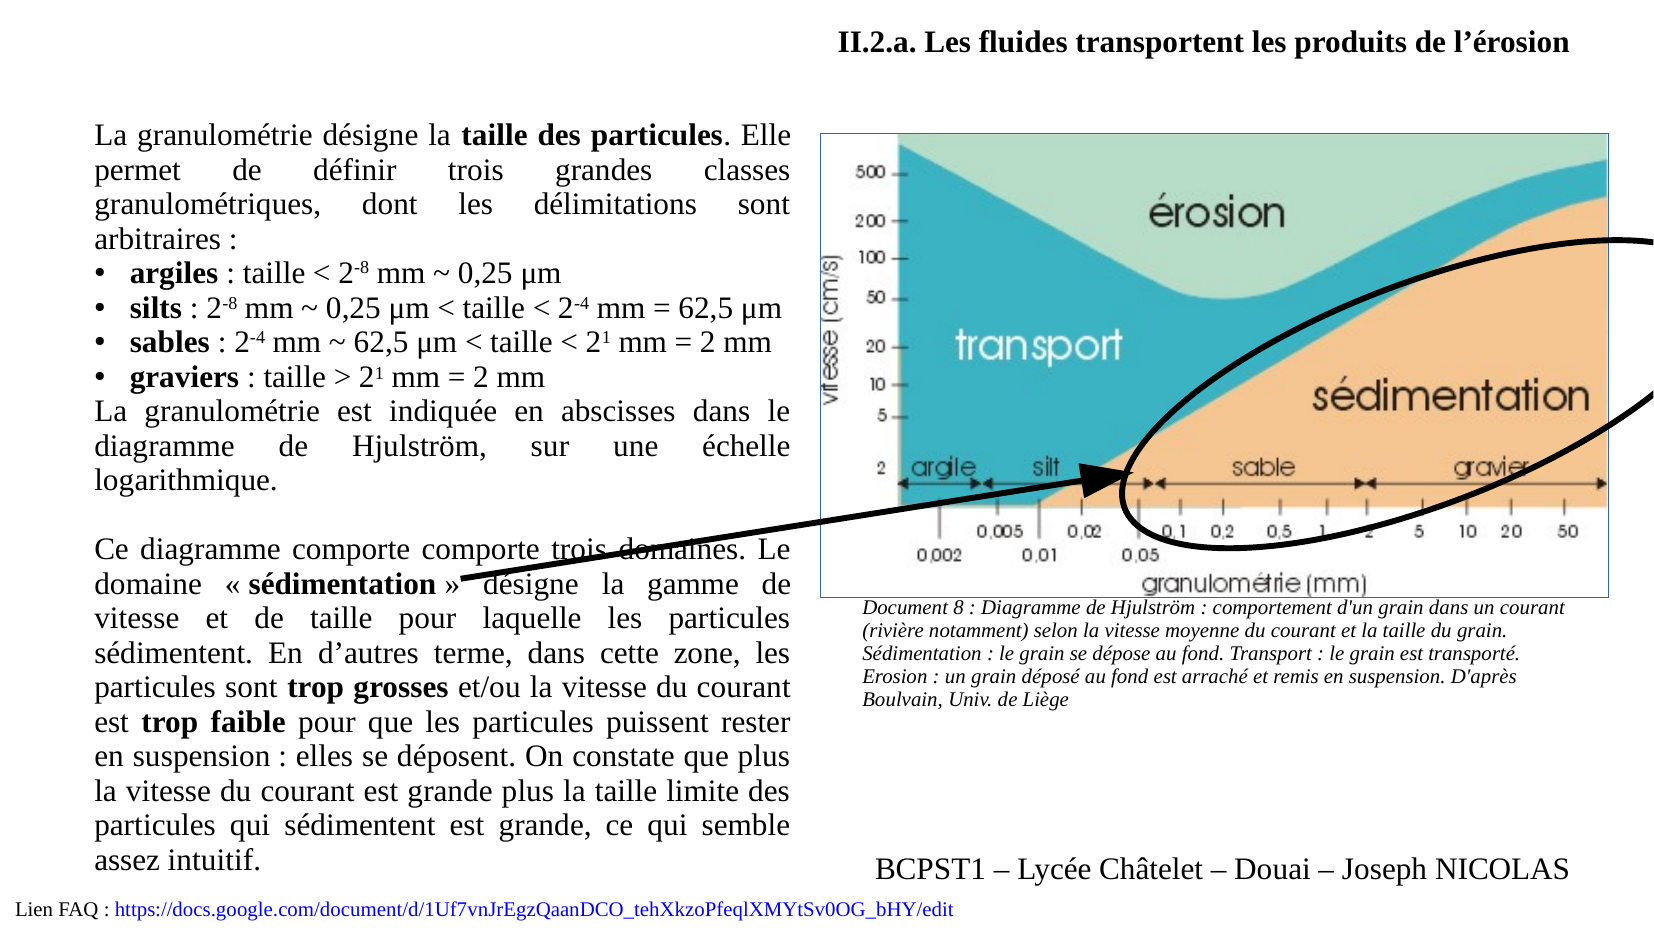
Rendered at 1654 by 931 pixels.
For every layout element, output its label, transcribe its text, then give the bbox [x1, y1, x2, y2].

text_box BCPST1 – Lycée Châtelet – Douai – Joseph NICOLAS [792, 832, 1571, 905]
picture [1126, 244, 1609, 545]
picture [820, 430, 1609, 598]
text_box Lien FAQ : https://docs.google.com/document/d/1Uf7vnJrEgzQaanDCO_tehXkzoPfeqlXMYtSv0OG_bHY/edit [0, 897, 993, 931]
text_box Document 8 : Diagramme de Hjulström : comportement d'un grain dans un courant (rivière notamment) selon la vitesse moyenne du courant et la taille du grain. Sédimentation : le grain se dépose au fond. Transport : le grain est transporté. Erosion : un grain déposé au fond est arraché et remis en suspension. D'après Boulvain, Univ. de Liège [862, 596, 1584, 733]
text_box La granulométrie désigne la taille des particules. Elle permet de définir trois grandes classes granulométriques, dont les délimitations sont arbitraires : argiles : taille < 2-8 mm ~ 0,25 μm silts : 2-8 mm ~ 0,25 μm < taille < 2-4 mm = 62,5 μm sables : 2-4 mm ~ 62,5 μm < taille < 21 mm = 2 mm graviers : taille > 21 mm = 2 mm La granulométrie est indiquée en abscisses dans le diagramme de Hjulström, sur une échelle logarithmique. Ce diagramme comporte comporte trois domaines. Le domaine « sédimentation » désigne la gamme de vitesse et de taille pour laquelle les particules sédimentent. En d’autres terme, dans cette zone, les particules sont trop grosses et/ou la vitesse du courant est trop faible pour que les particules puissent rester en suspension : elles se déposent. On constate que plus la vitesse du courant est grande plus la taille limite des particules qui sédimentent est grande, ce qui semble assez intuitif. [94, 118, 792, 897]
text_box II.2.a. Les fluides transportent les produits de l’érosion [637, 5, 1571, 78]
picture [820, 133, 1609, 518]
